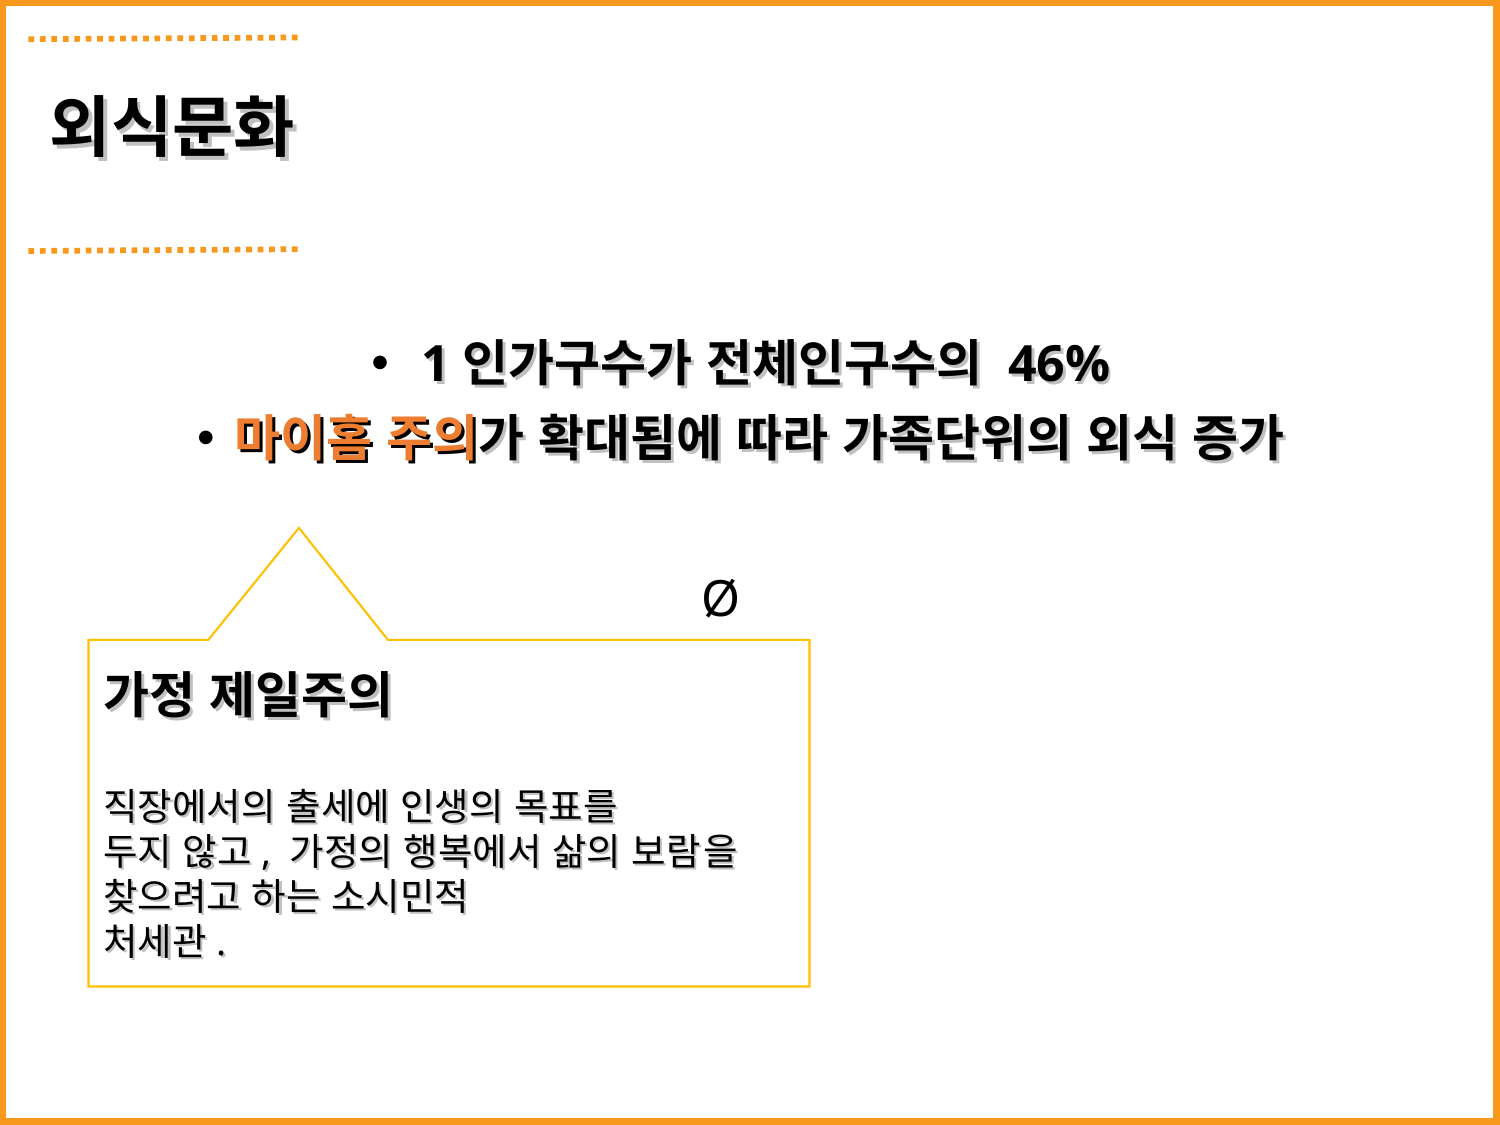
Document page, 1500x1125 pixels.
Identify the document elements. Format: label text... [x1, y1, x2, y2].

text_box 외식문화 [34, 86, 432, 221]
text_box 가정 제일주의 직장에서의 출세에 인생의 목표를 두지 않고, 가정의 행복에서 삶의 보람을 찾으려고 하는 소시민적 처세관. [88, 527, 810, 987]
text_box 1인가구수가 전체인구수의 46% 마이홈 주의가 확대됨에 따라 가족단위의 외식 증가 [88, 331, 1394, 730]
